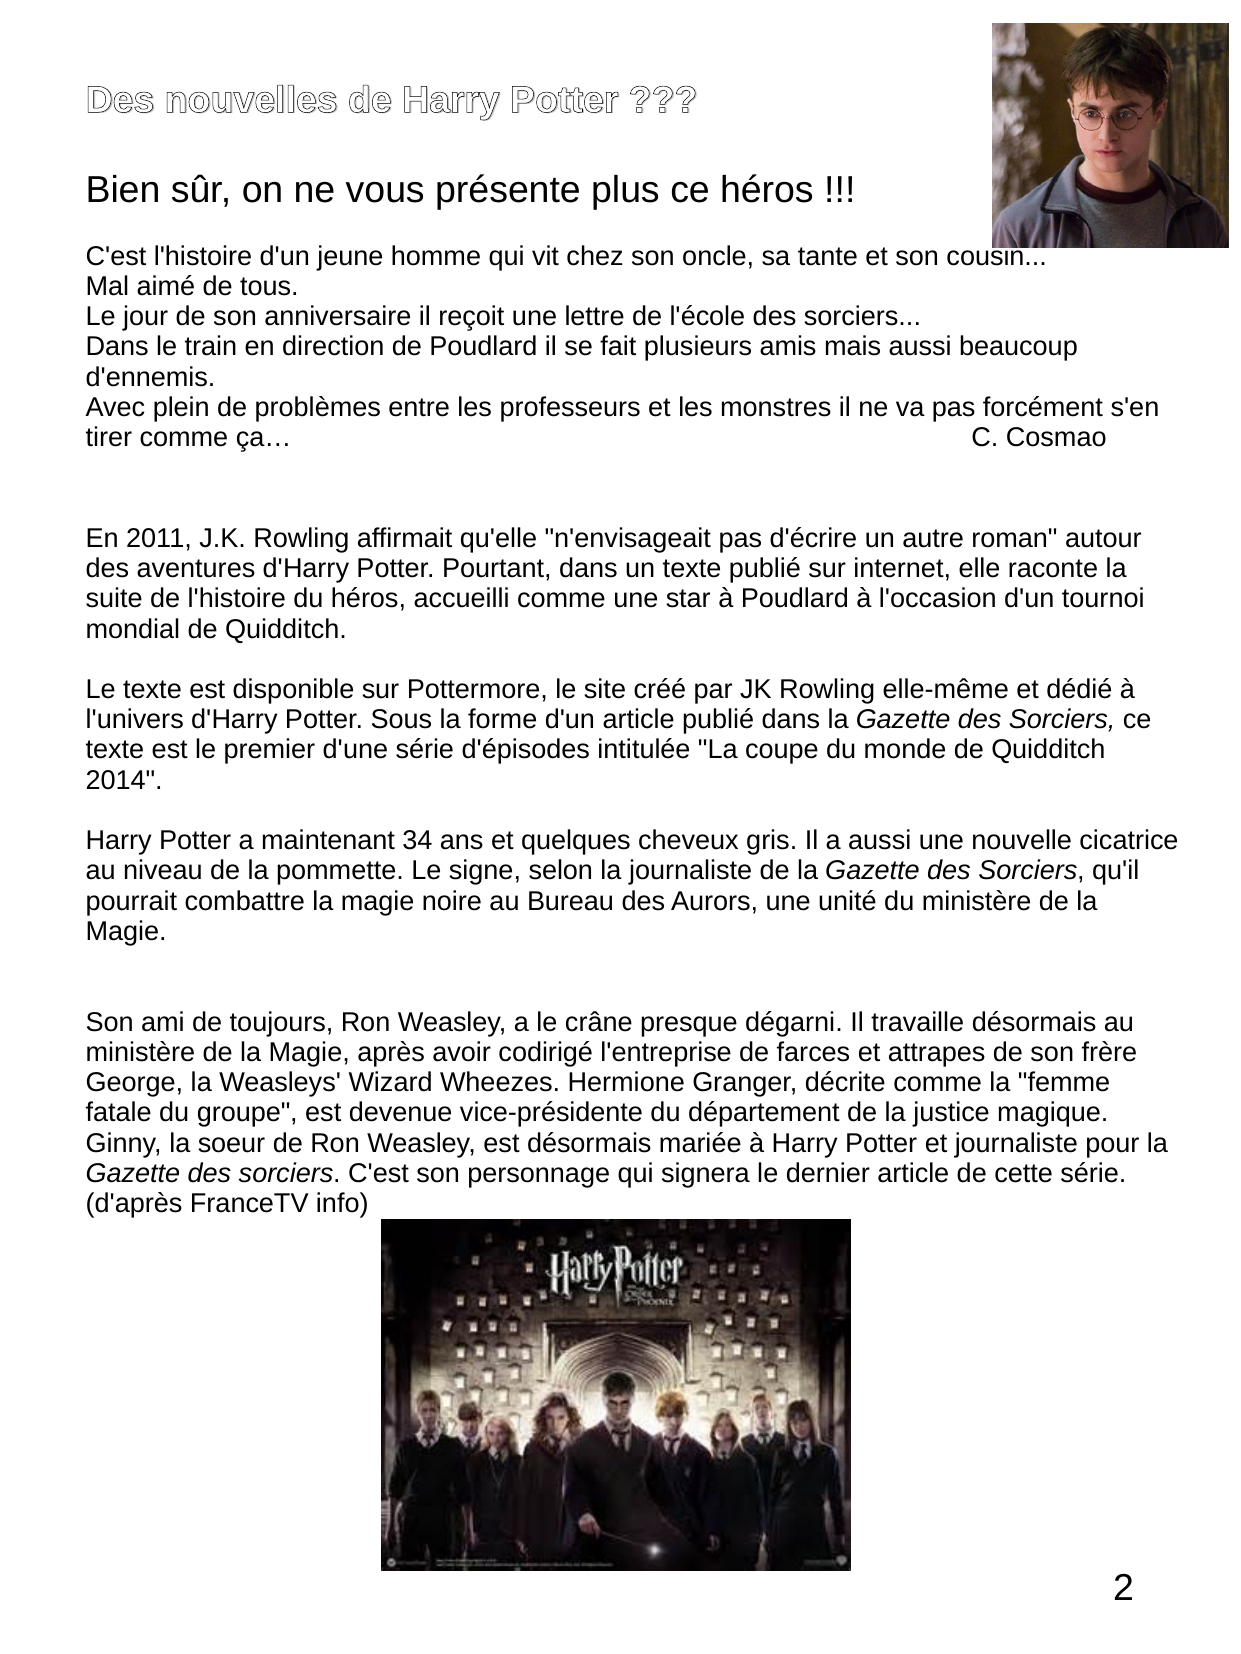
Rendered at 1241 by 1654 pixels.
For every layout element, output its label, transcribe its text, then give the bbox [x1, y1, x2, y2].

picture [992, 23, 1229, 249]
text_box 2 [1098, 1559, 1182, 1616]
text_box Des nouvelles de Harry Potter ??? [70, 70, 992, 128]
text_box Bien sûr, on ne vous présente plus ce héros !!! C'est l'histoire d'un jeune homme qui vit chez son oncle, sa tante et son cousin... Mal aimé de tous. Le jour de son anniversaire il reçoit une lettre de l'école des sorciers... Dans le train en direction de Poudlard il se fait plusieurs amis mais aussi beaucoup d'ennemis. Avec plein de problèmes entre les professeurs et les monstres il ne va pas forcément s'en tirer comme ça… C. Cosmao [70, 161, 1205, 473]
picture [381, 1219, 851, 1571]
text_box En 2011, J.K. Rowling affirmait qu'elle "n'envisageait pas d'écrire un autre roman" autour des aventures d'Harry Potter. Pourtant, dans un texte publié sur internet, elle raconte la suite de l'histoire du héros, accueilli comme une star à Poudlard à l'occasion d'un tournoi mondial de Quidditch. Le texte est disponible sur Pottermore, le site créé par JK Rowling elle-même et dédié à l'univers d'Harry Potter. Sous la forme d'un article publié dans la Gazette des Sorciers, ce texte est le premier d'une série d'épisodes intitulée "La coupe du monde de Quidditch 2014". Harry Potter a maintenant 34 ans et quelques cheveux gris. Il a aussi une nouvelle cicatrice au niveau de la pommette. Le signe, selon la journaliste de la Gazette des Sorciers, qu'il pourrait combattre la magie noire au Bureau des Aurors, une unité du ministère de la Magie. Son ami de toujours, Ron Weasley, a le crâne presque dégarni. Il travaille désormais au ministère de la Magie, après avoir codirigé l'entreprise de farces et attrapes de son frère George, la Weasleys' Wizard Wheezes. Hermione Granger, décrite comme la "femme fatale du groupe", est devenue vice-présidente du département de la justice magique. Ginny, la soeur de Ron Weasley, est désormais mariée à Harry Potter et journaliste pour la Gazette des sorciers. C'est son personnage qui signera le dernier article de cette série. (d'après FranceTV info) [70, 515, 1193, 1276]
